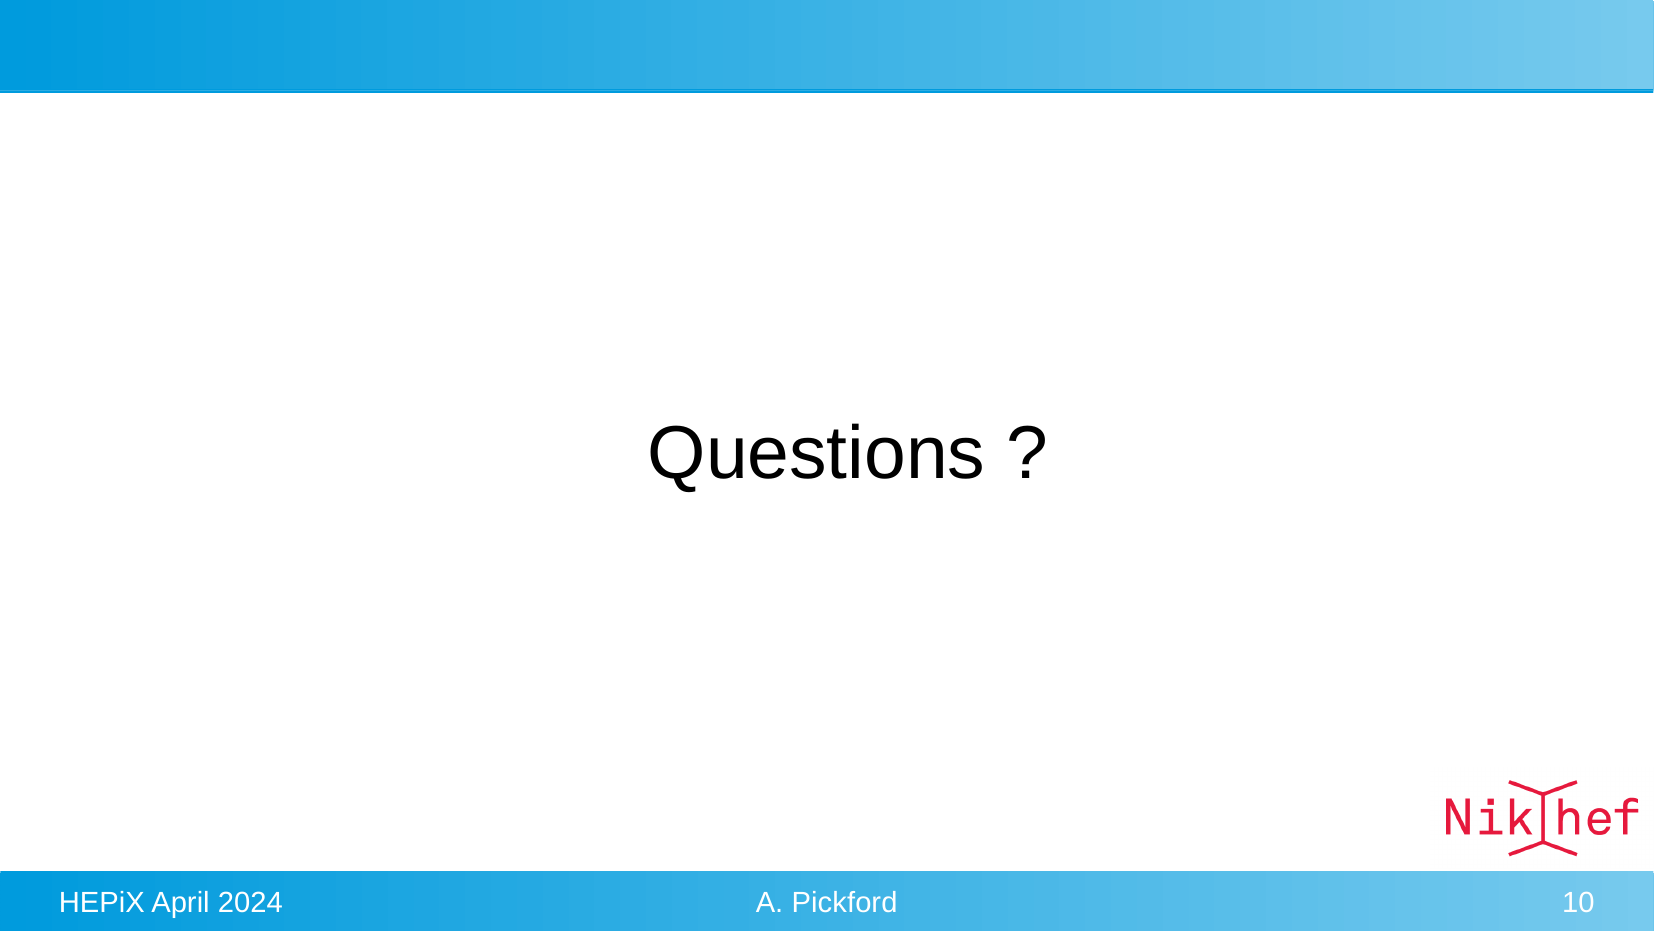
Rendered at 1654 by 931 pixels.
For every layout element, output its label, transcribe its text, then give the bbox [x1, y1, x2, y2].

text_box Questions ? [633, 403, 1063, 502]
picture [1430, 767, 1654, 869]
